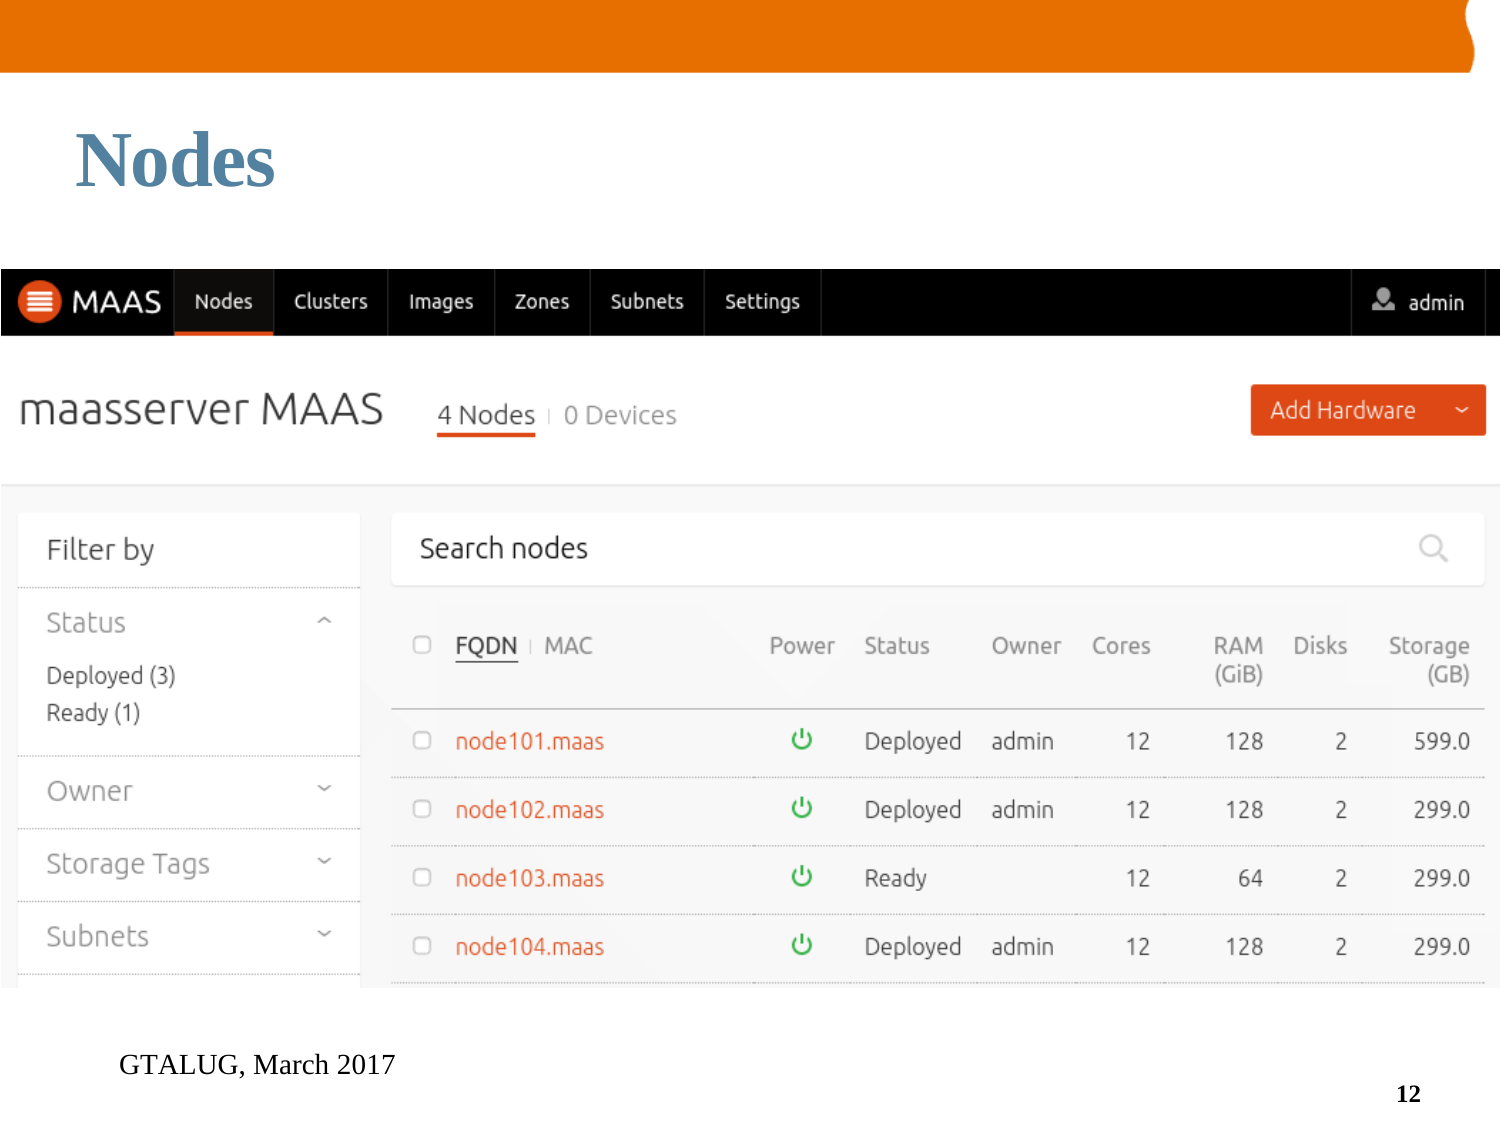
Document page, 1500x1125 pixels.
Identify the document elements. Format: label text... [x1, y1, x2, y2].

picture [0, 0, 1500, 75]
title Nodes [75, 122, 1438, 228]
picture [1, 269, 1500, 988]
